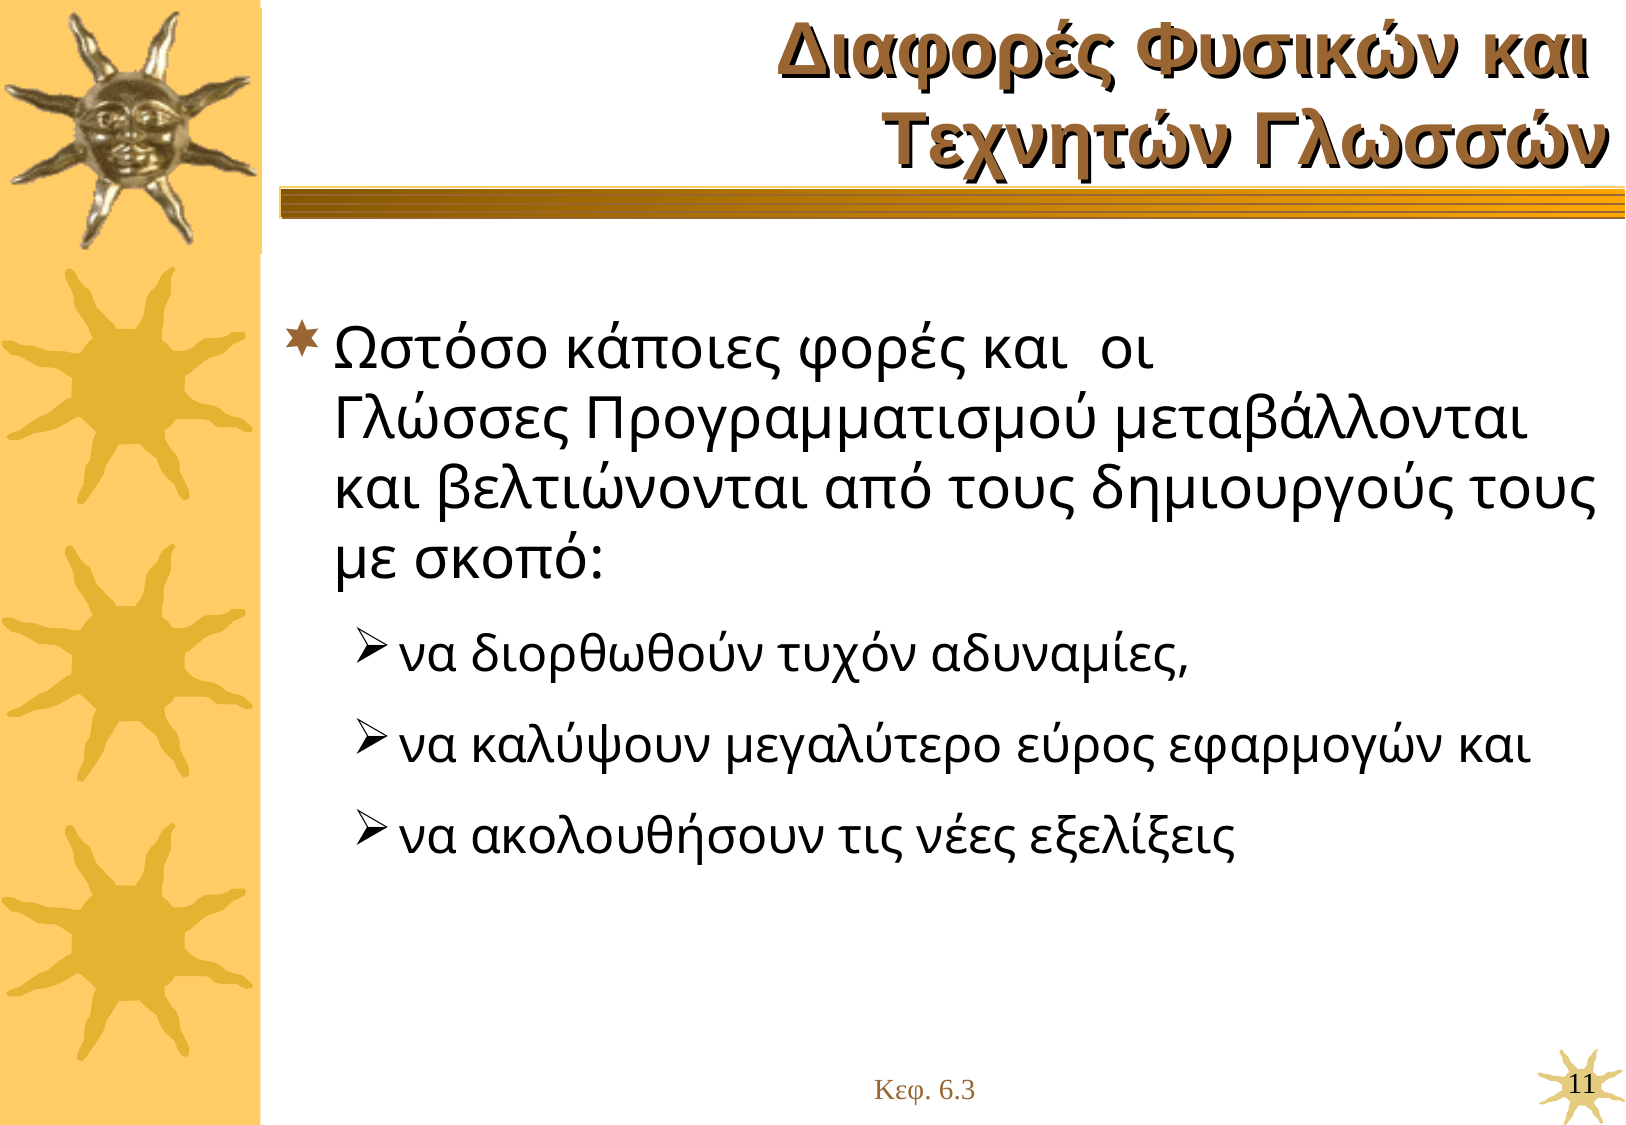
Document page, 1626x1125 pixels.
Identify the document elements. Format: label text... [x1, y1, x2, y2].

text_box Ωστόσο κάποιες φορές και οι Γλώσσες Προγραμματισμού μεταβάλλονται και βελτιώνονται από τους δημιουργούς τους με σκοπό: να διορθωθούν τυχόν αδυναμίες, να καλύψουν μεγαλύτερο εύρος εφαρμογών και να ακολουθήσουν τις νέες εξελίξεις [262, 303, 1626, 1079]
picture [1, 8, 262, 50]
picture [1, 188, 262, 254]
text_box Διαφορές Φυσικών και Τεχνητών Γλωσσών [0, 50, 1625, 188]
